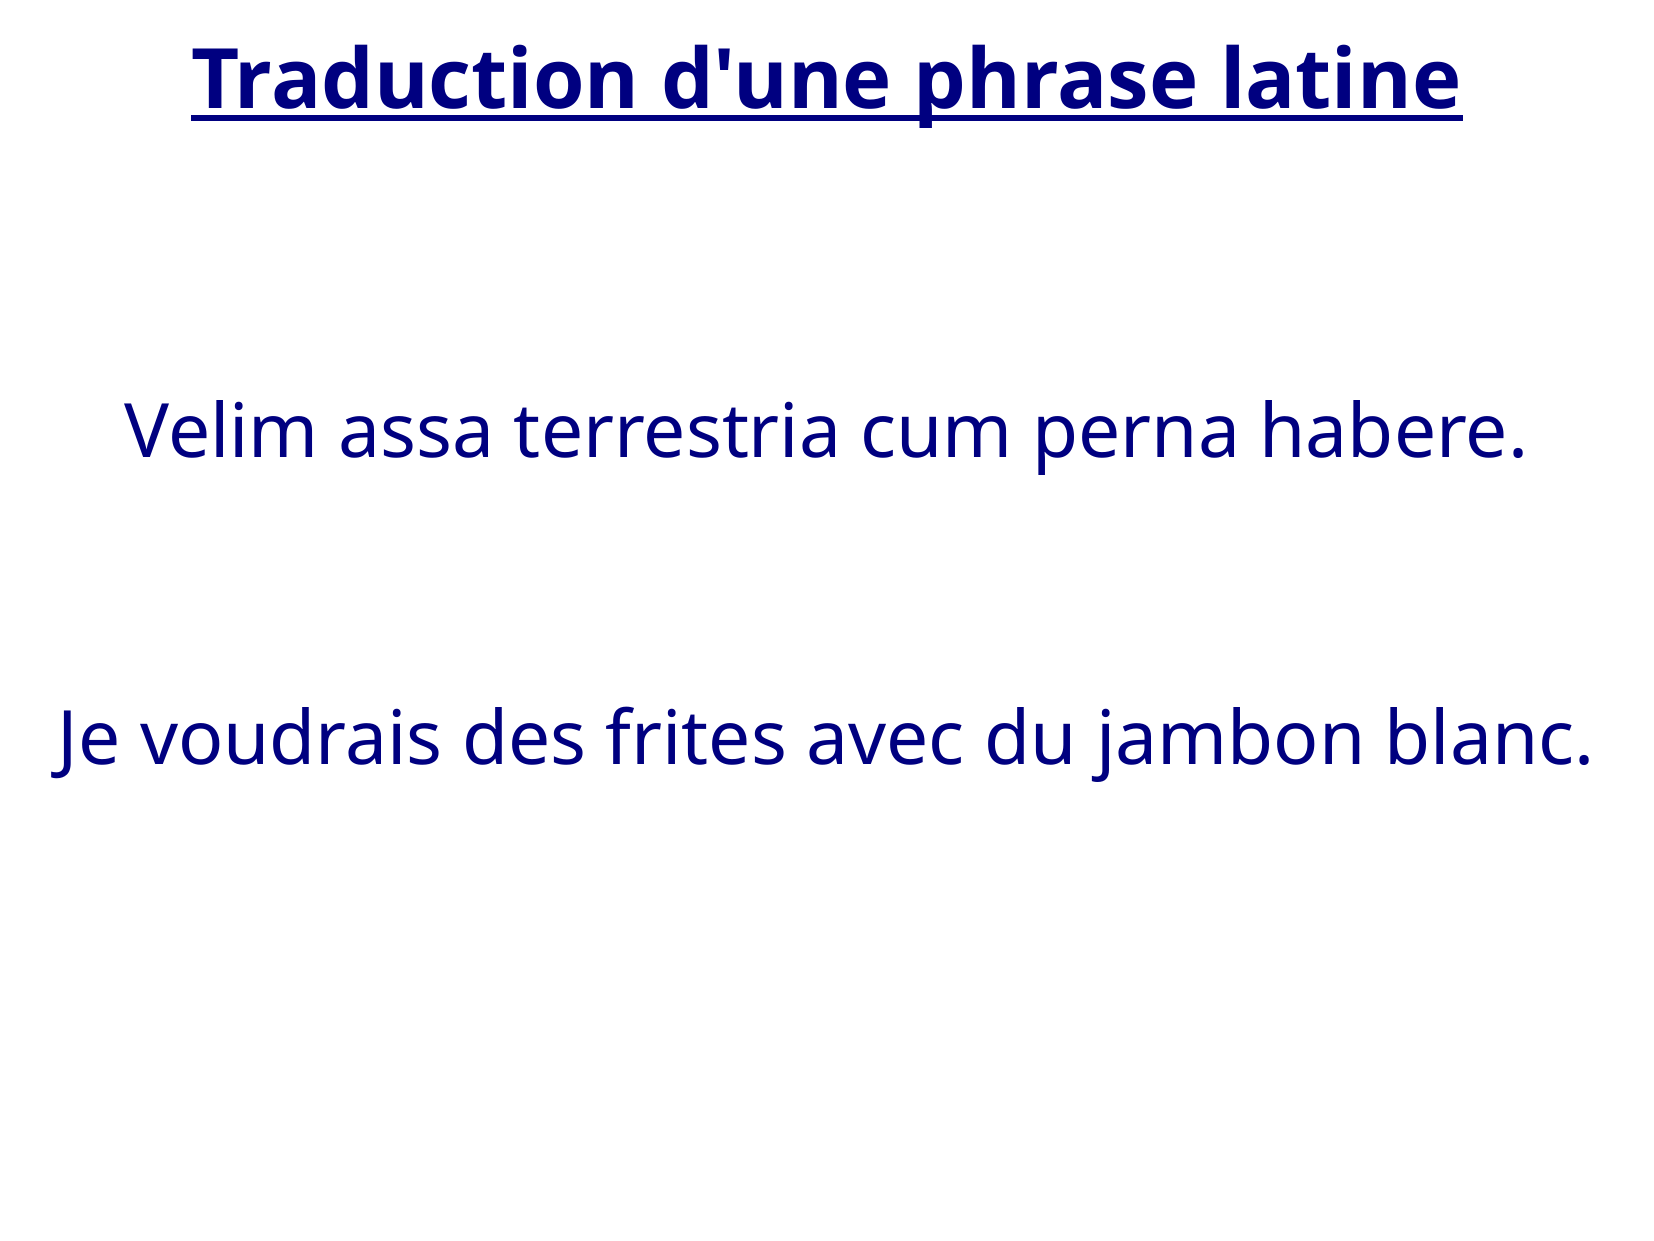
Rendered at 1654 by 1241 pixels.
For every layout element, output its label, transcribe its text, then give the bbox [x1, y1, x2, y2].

text_box Velim assa terrestria cum perna habere. Je voudrais des frites avec du jambon blanc. [0, 369, 1654, 846]
text_box Traduction d'une phrase latine [0, 11, 1654, 144]
